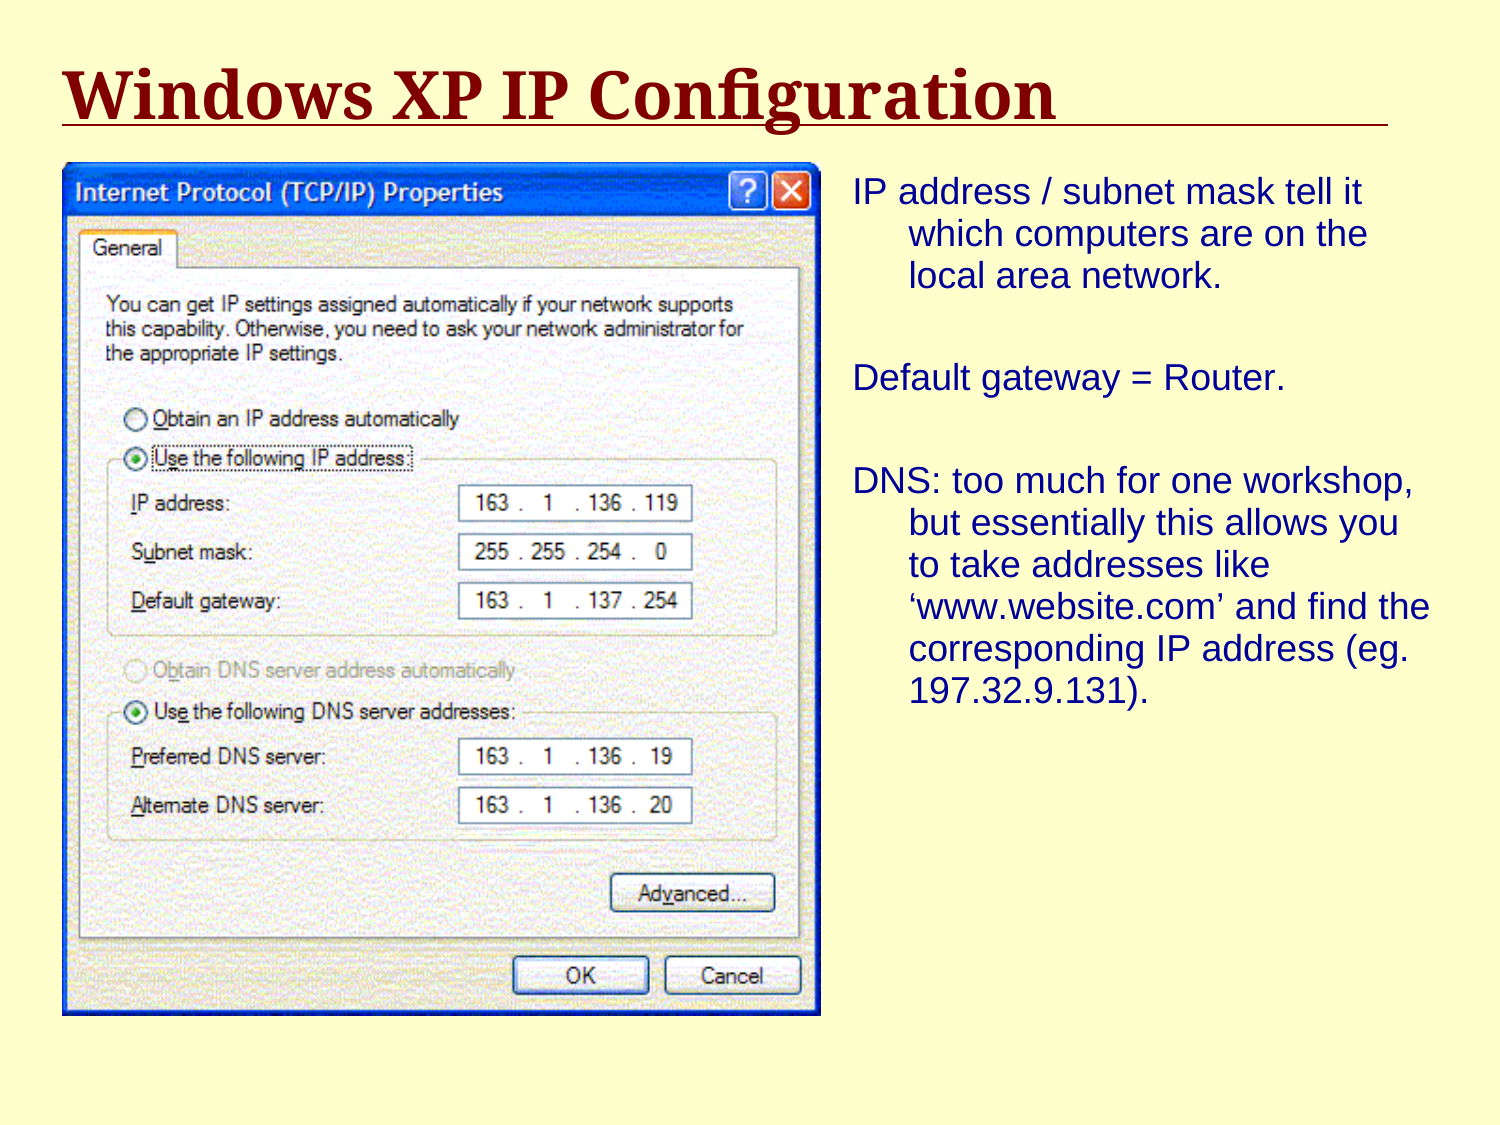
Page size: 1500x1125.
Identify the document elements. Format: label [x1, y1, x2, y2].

picture [62, 162, 821, 1016]
